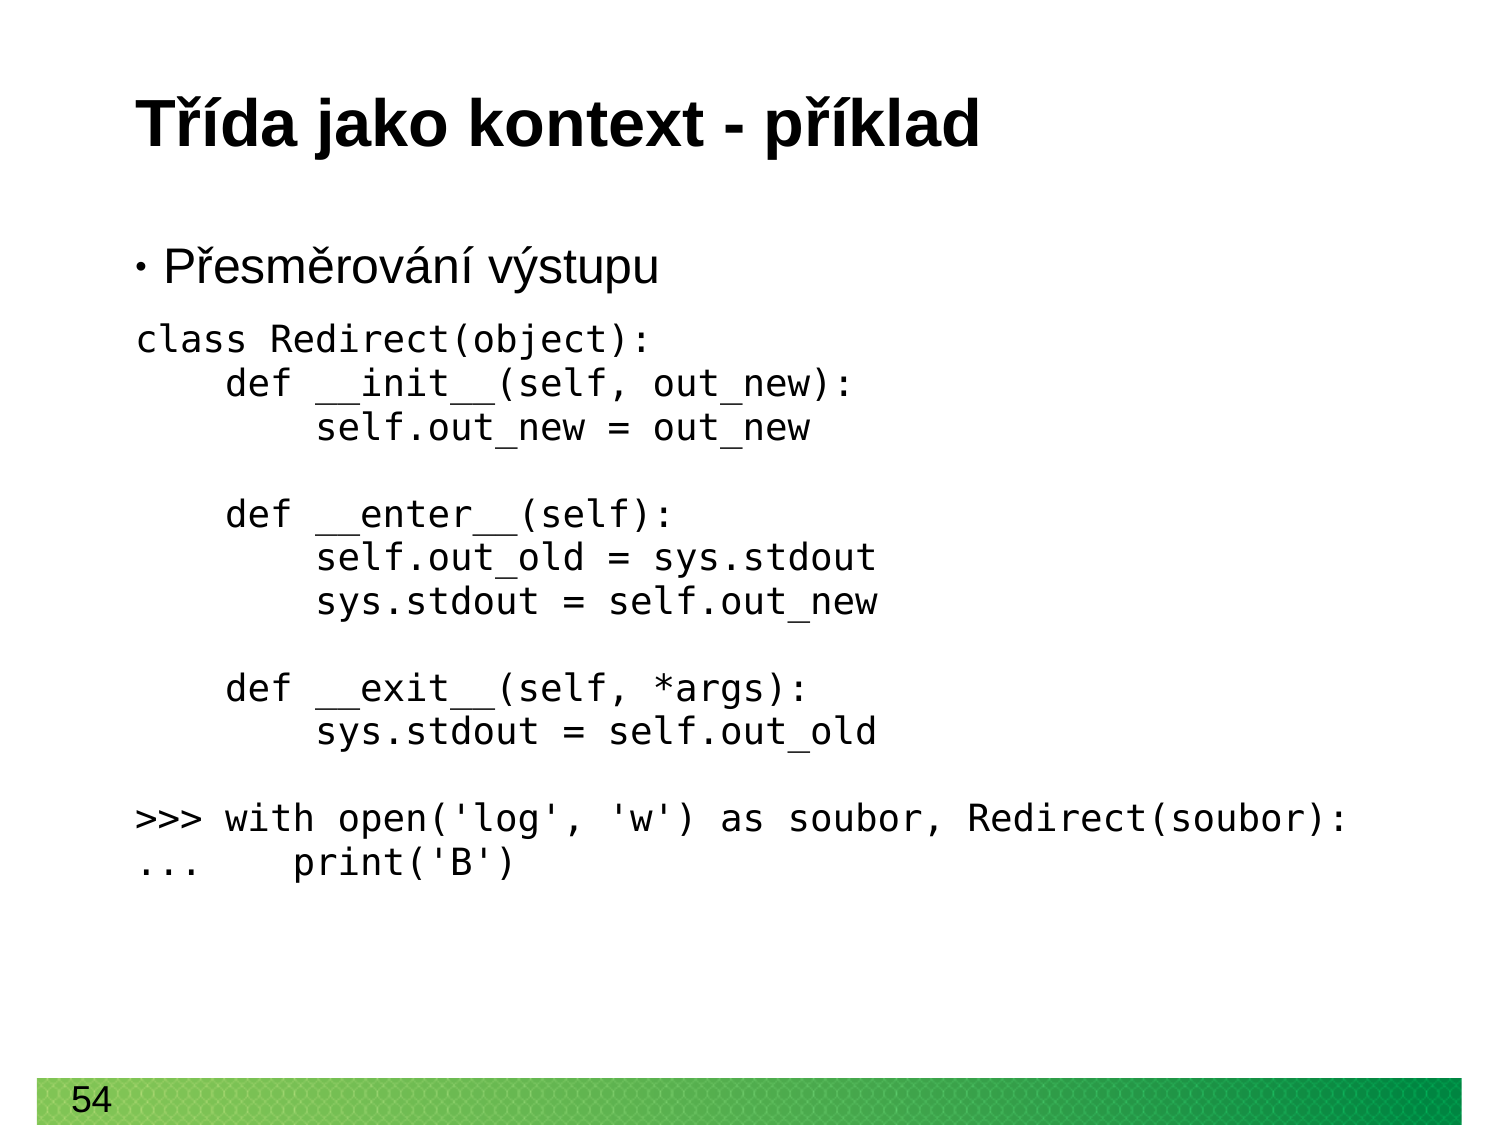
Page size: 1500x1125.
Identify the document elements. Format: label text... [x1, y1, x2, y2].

picture [36, 1078, 1462, 1125]
title Třída jako kontext - příklad [135, 41, 1372, 204]
list Přesměrování výstupu class Redirect(object): def __init__(self, out_new): self.out_new = out_new def __enter__(self): self.out_old = sys.stdout sys.stdout = self.out_new def __exit__(self, *args): sys.stdout = self.out_old >>> with open('log', 'w') as soubor, Redirect(soubor): ... print('B') [135, 238, 1372, 892]
